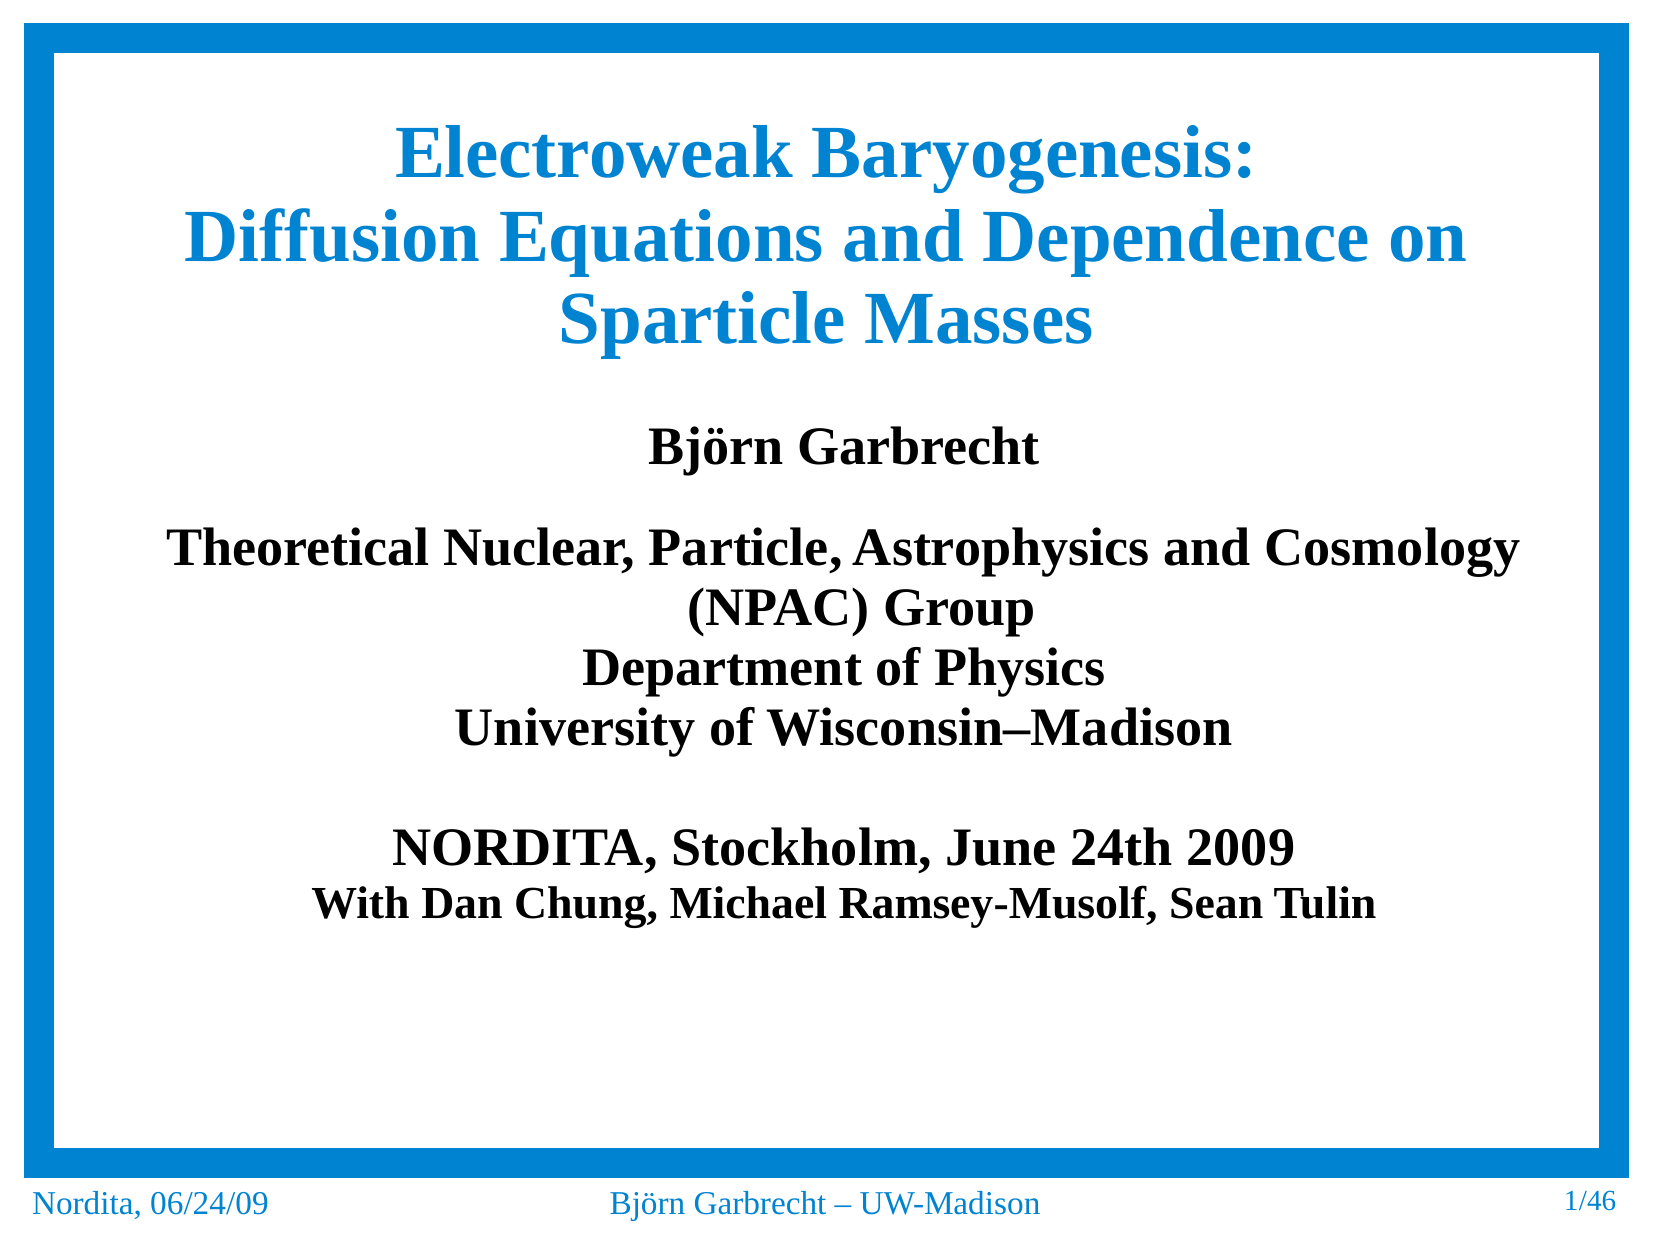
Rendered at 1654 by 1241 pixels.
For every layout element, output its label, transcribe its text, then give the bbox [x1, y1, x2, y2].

subtitle Björn Garbrecht Theoretical Nuclear, Particle, Astrophysics and Cosmology (NPAC) Group Department of Physics University of Wisconsin–Madison NORDITA, Stockholm, June 24th 2009 With Dan Chung, Michael Ramsey-Musolf, Sean Tulin [82, 369, 1571, 975]
title Electroweak Baryogenesis: Diffusion Equations and Dependence on Sparticle Masses [82, 89, 1571, 369]
